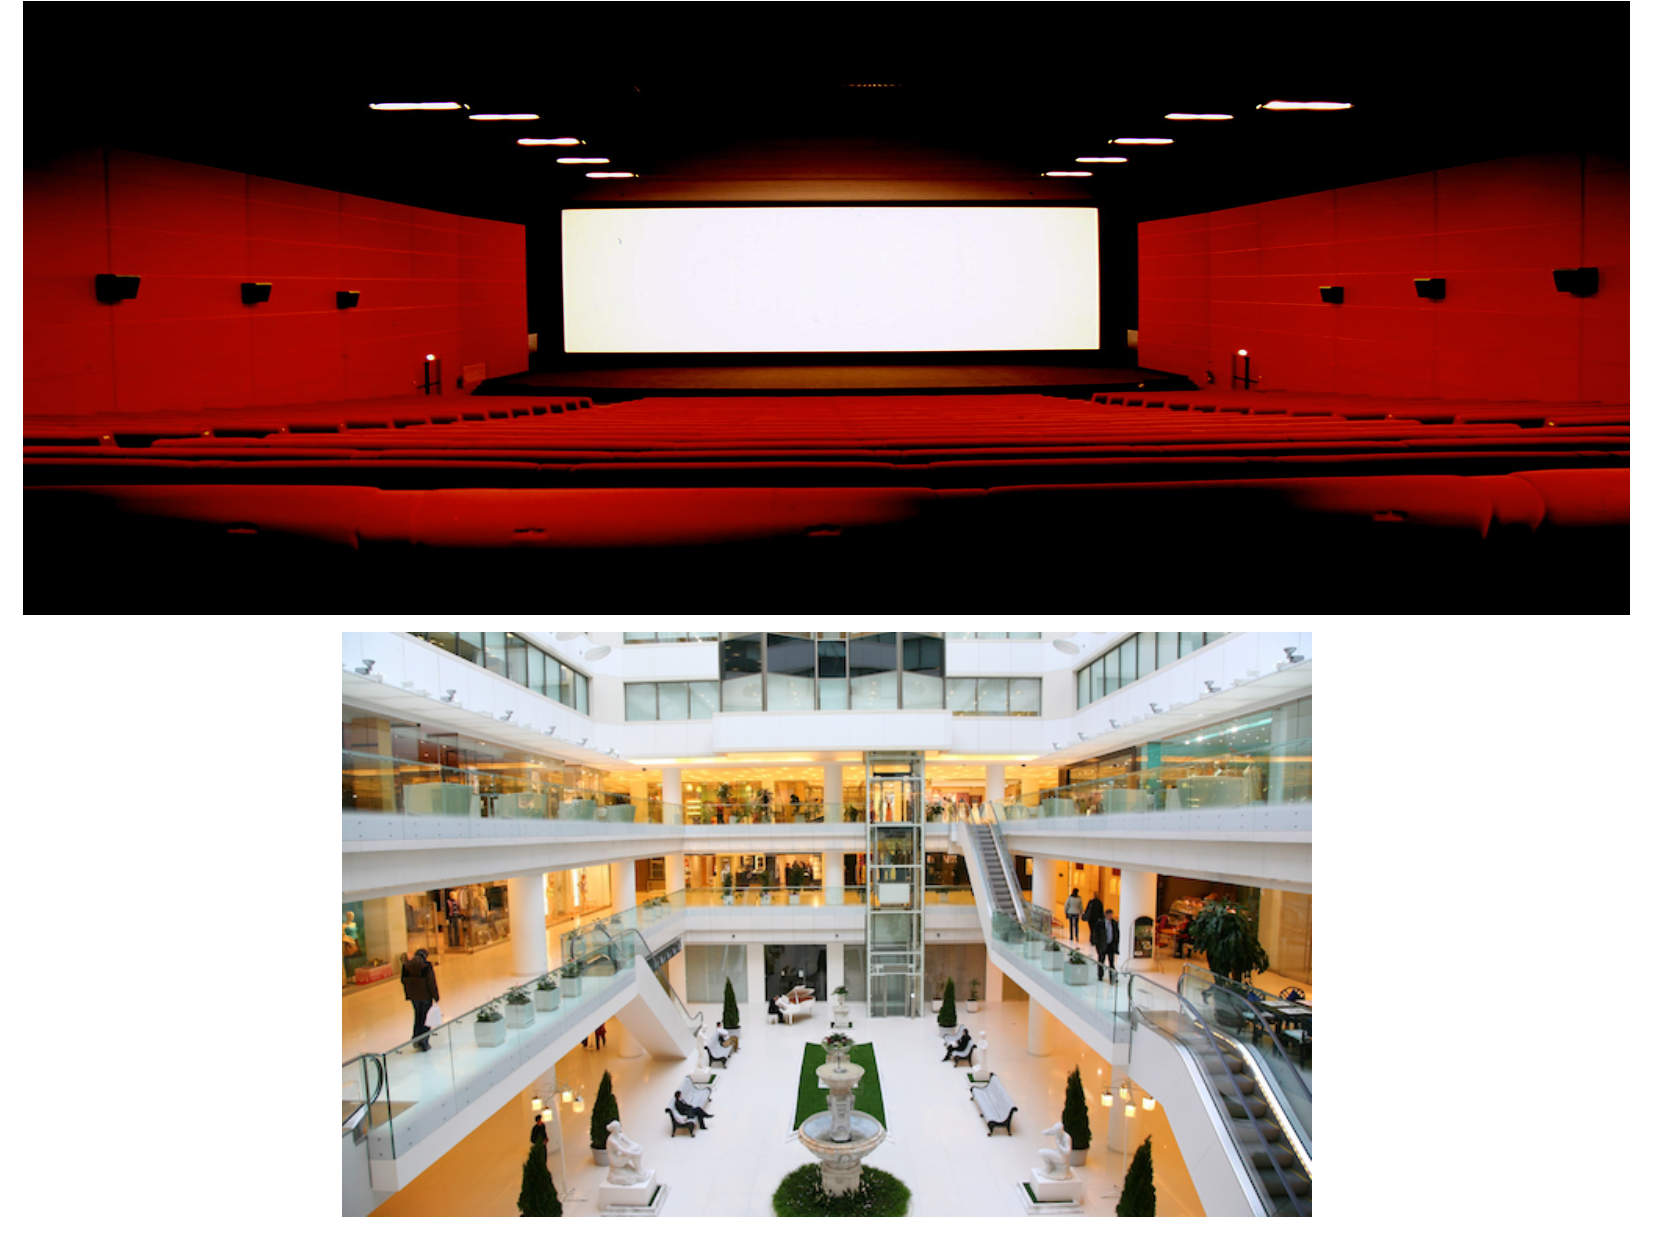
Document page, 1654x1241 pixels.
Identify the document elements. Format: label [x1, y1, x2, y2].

picture [23, 1, 1630, 615]
picture [342, 632, 1312, 1217]
